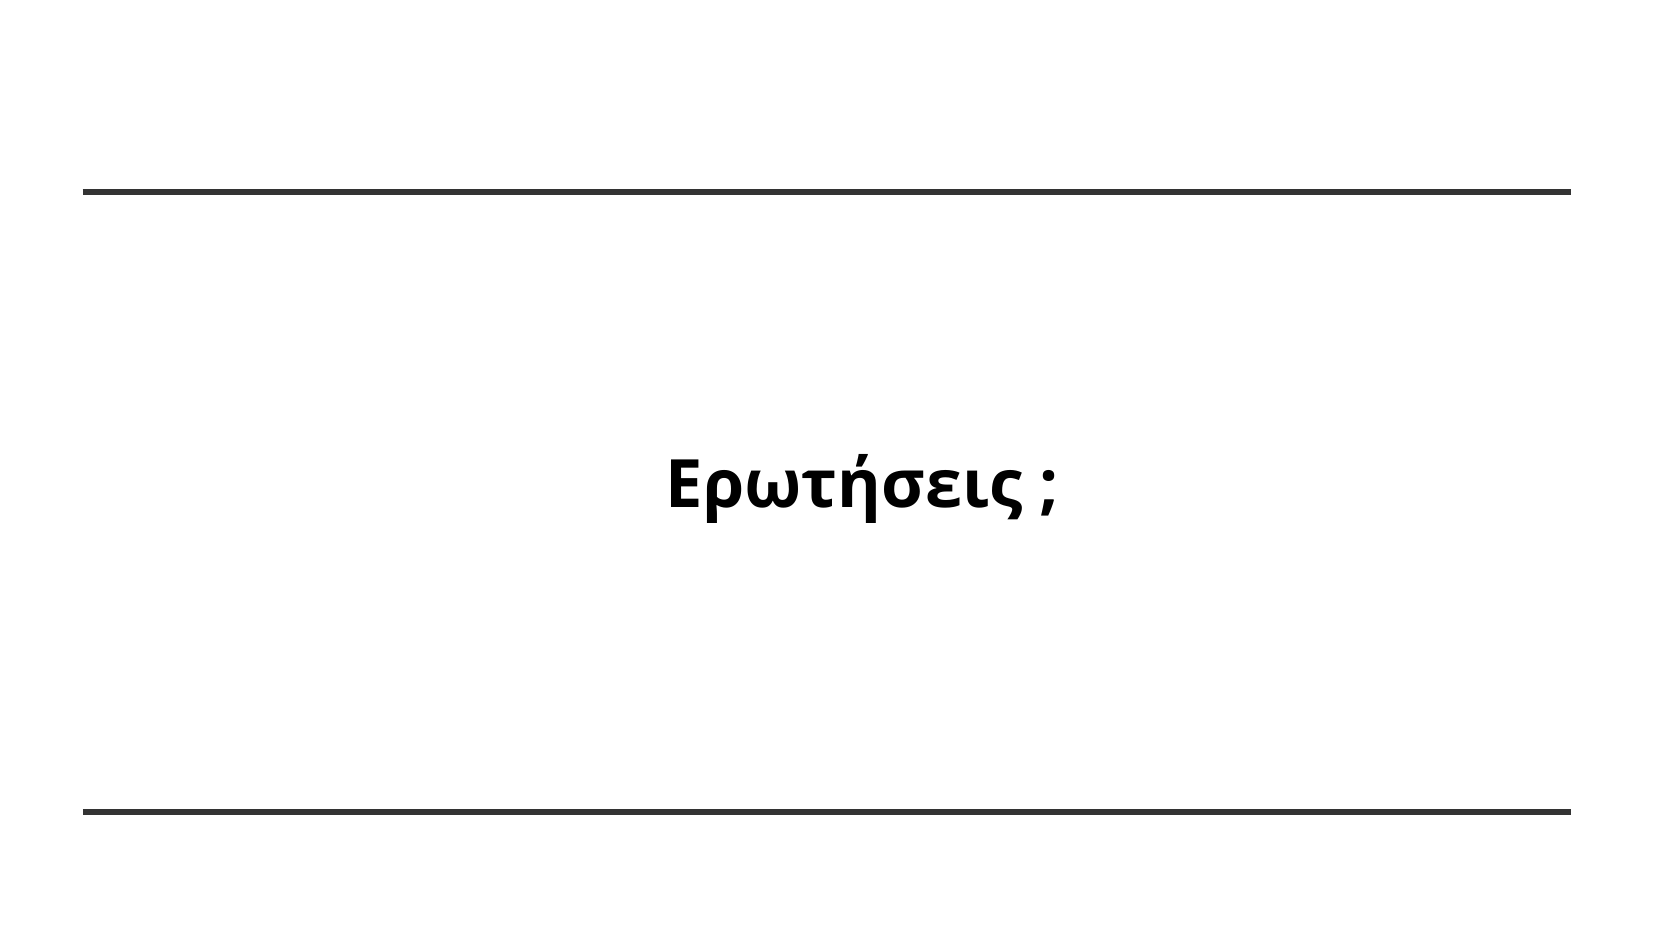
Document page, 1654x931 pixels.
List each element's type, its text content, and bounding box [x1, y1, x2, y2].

list Ερωτήσεις ; [82, 436, 1572, 532]
